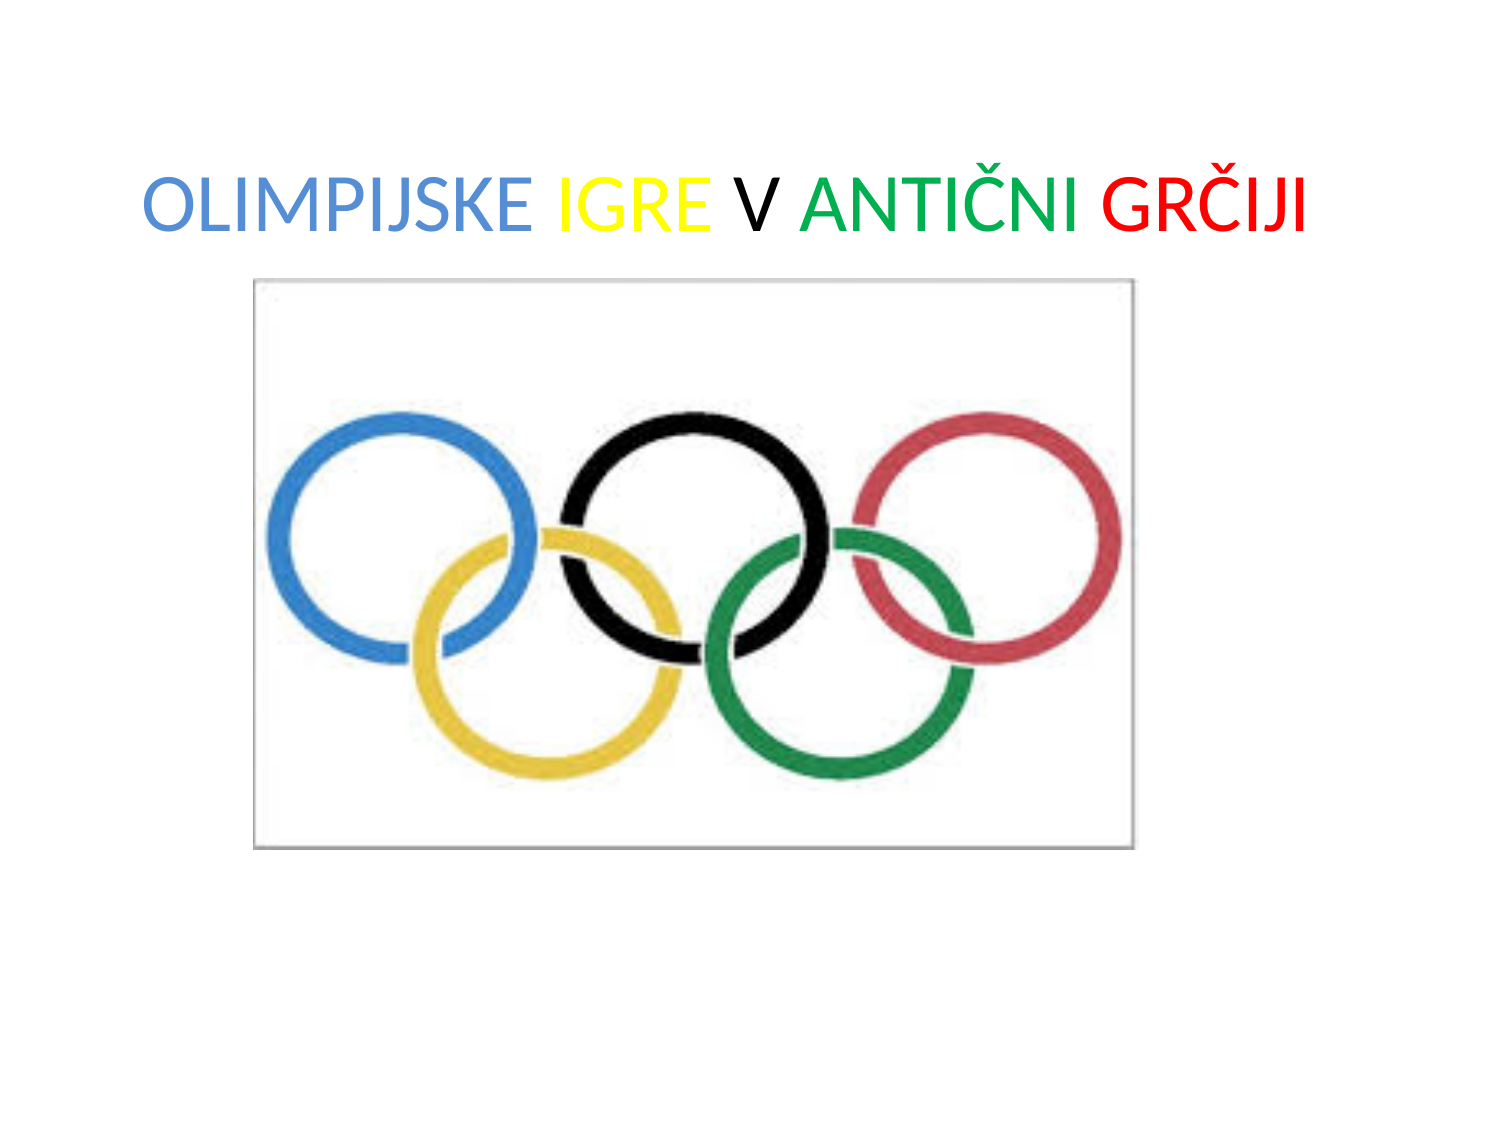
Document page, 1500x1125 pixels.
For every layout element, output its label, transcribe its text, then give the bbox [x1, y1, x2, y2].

picture [253, 278, 1139, 850]
title OLIMPIJSKE IGRE V ANTIČNI GRČIJI [88, 78, 1364, 320]
